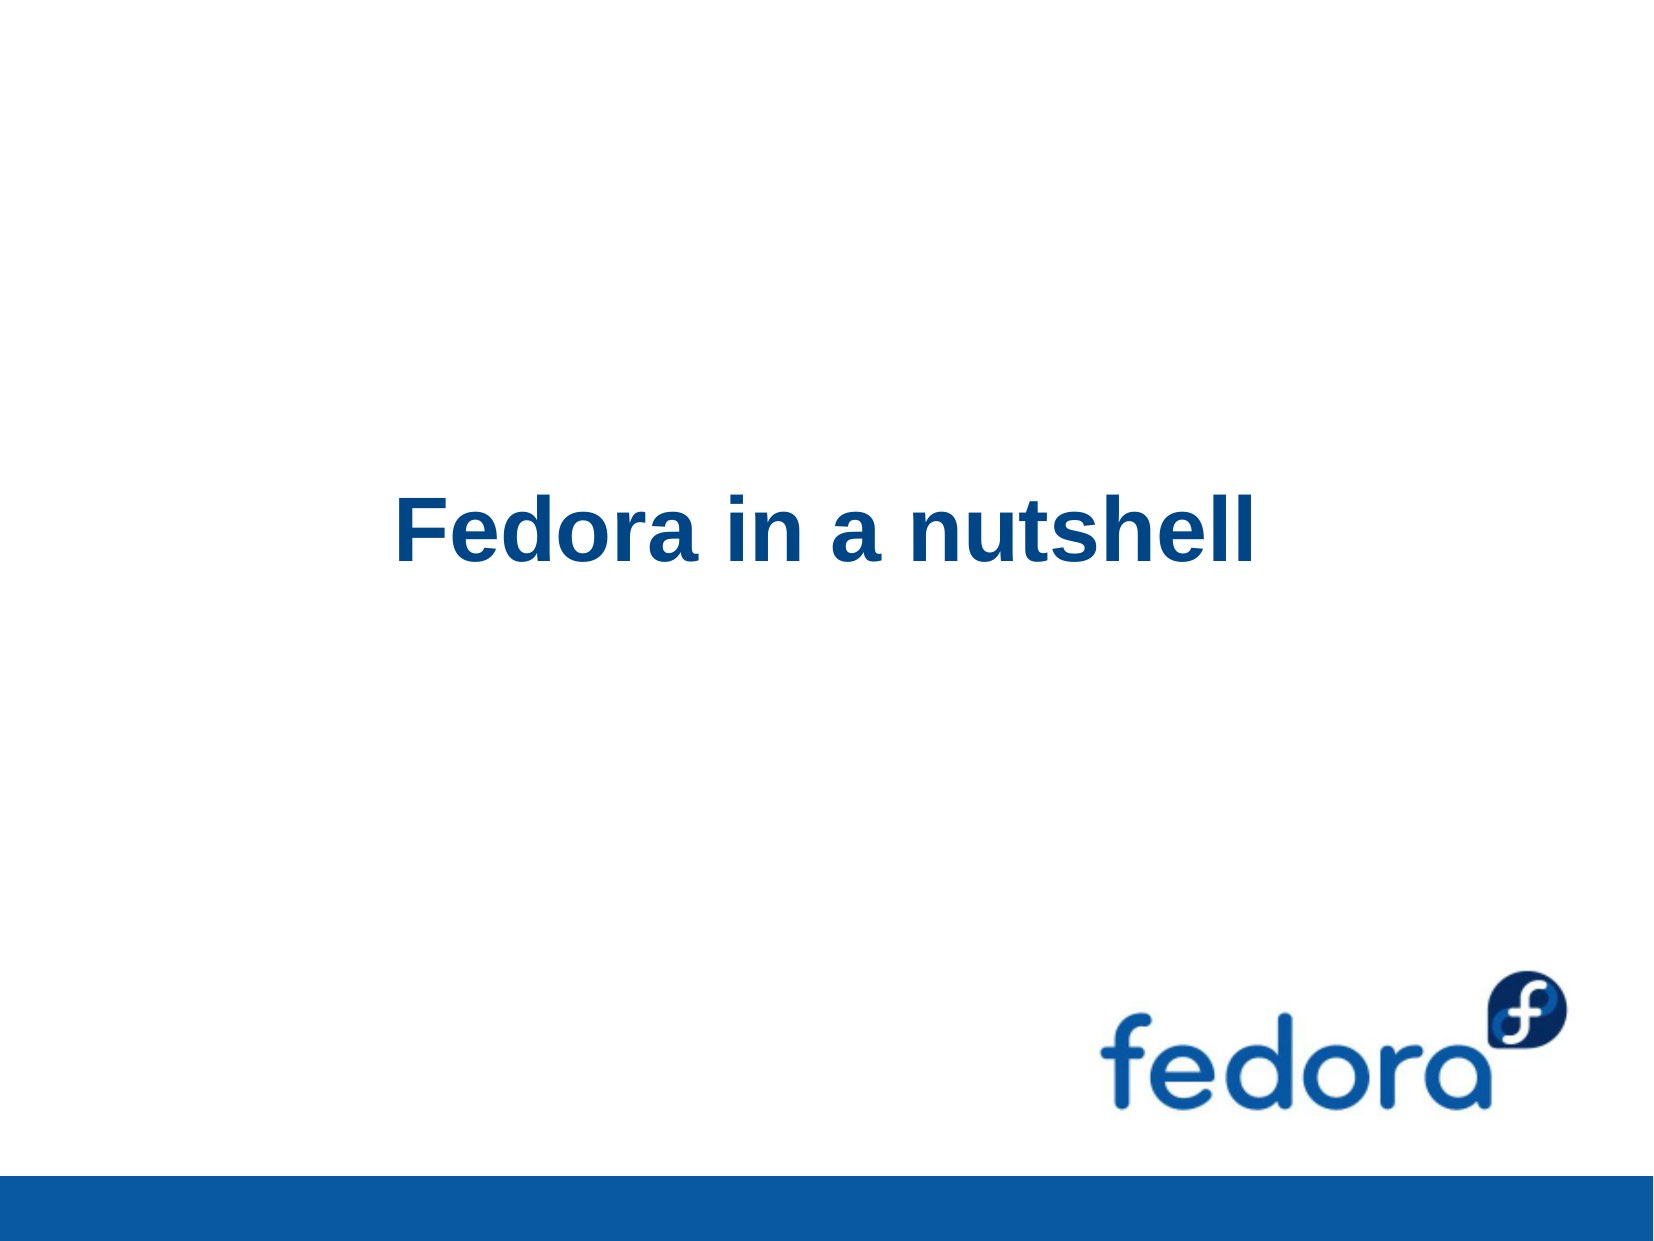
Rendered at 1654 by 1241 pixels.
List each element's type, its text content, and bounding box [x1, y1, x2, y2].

picture [1087, 959, 1576, 1125]
subtitle Fedora in a nutshell [82, 49, 1571, 1109]
picture [0, 1176, 1654, 1241]
